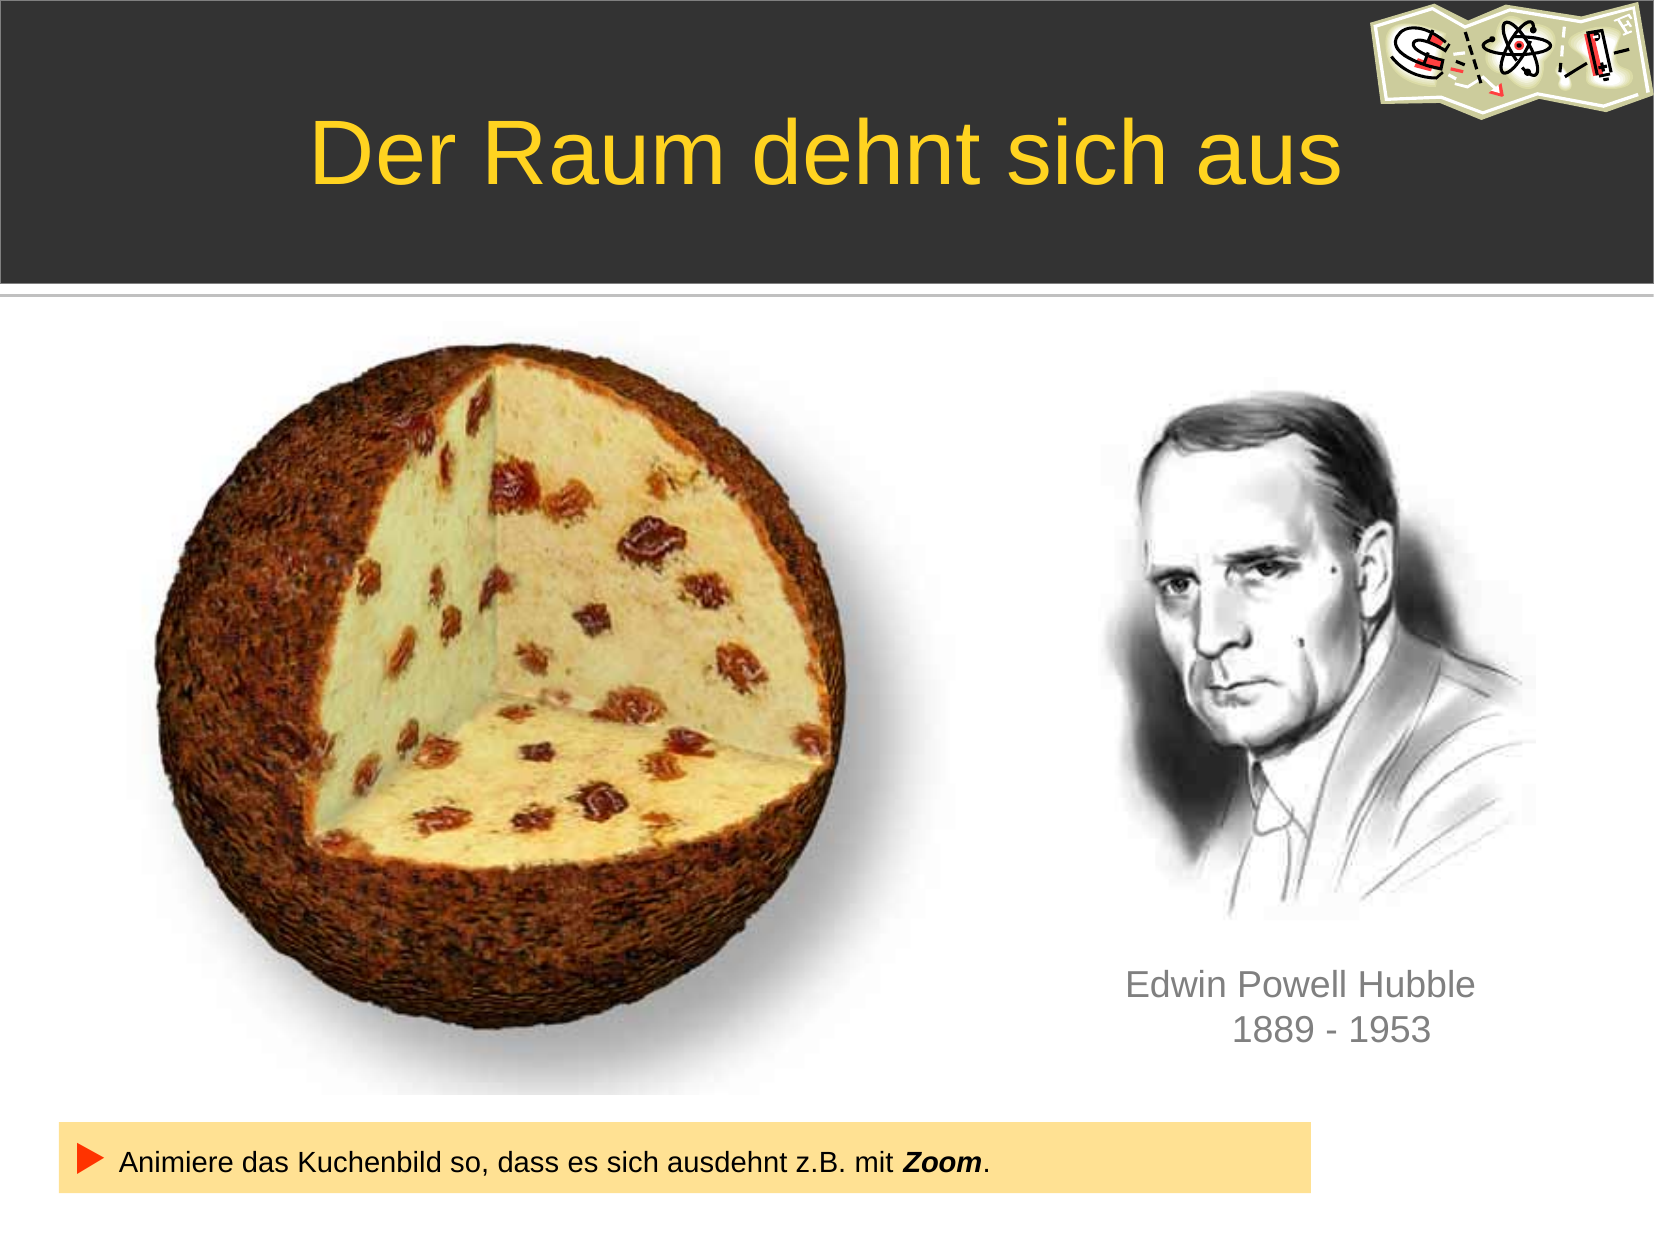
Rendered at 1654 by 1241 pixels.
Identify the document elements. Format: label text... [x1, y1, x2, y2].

picture [1098, 377, 1536, 927]
text_box Edwin Powell Hubble 1889 - 1953 [1074, 952, 1554, 1058]
picture [112, 307, 978, 1095]
title Der Raum dehnt sich aus [82, 49, 1571, 257]
text_box  Animiere das Kuchenbild so, dass es sich ausdehnt z.B. mit Zoom. [58, 1122, 1311, 1194]
